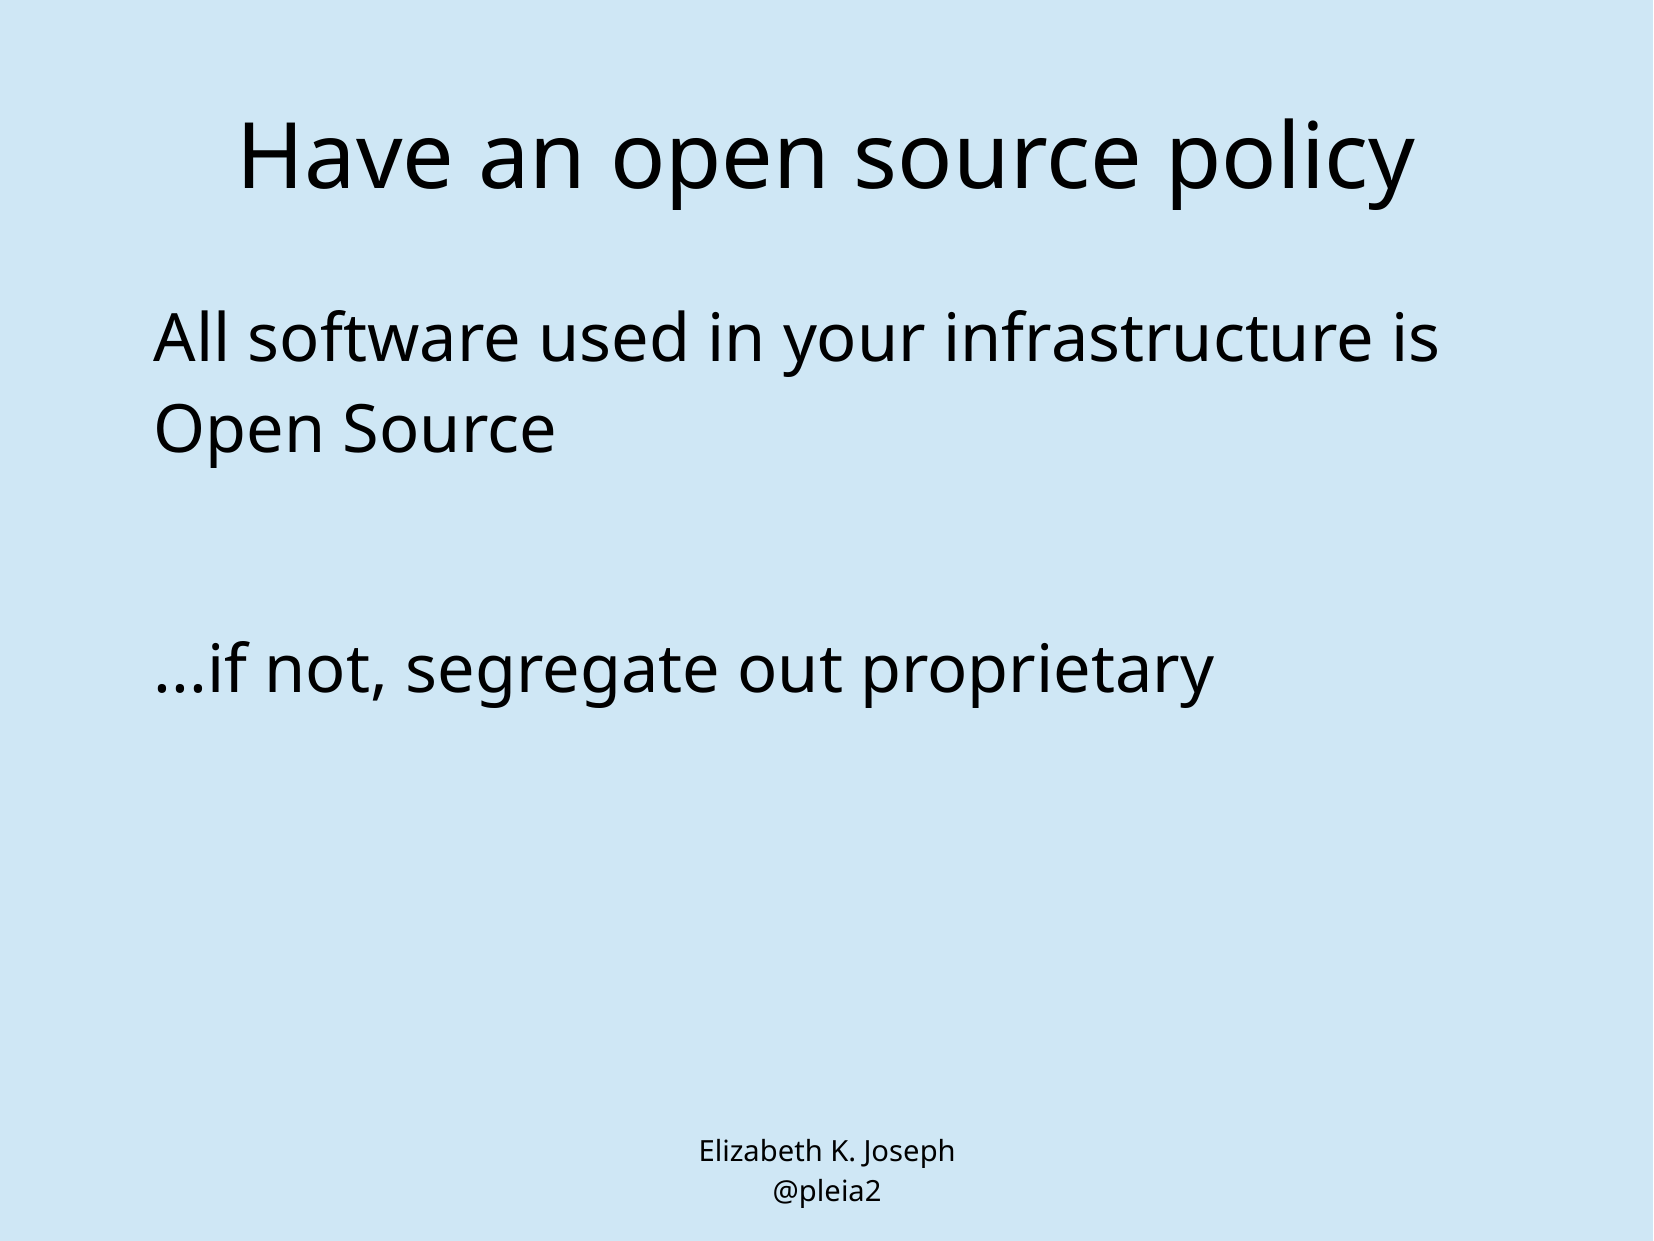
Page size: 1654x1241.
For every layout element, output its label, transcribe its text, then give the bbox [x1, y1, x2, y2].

list All software used in your infrastructure is Open Source ...if not, segregate out proprietary [82, 290, 1571, 1010]
title Have an open source policy [82, 49, 1571, 257]
